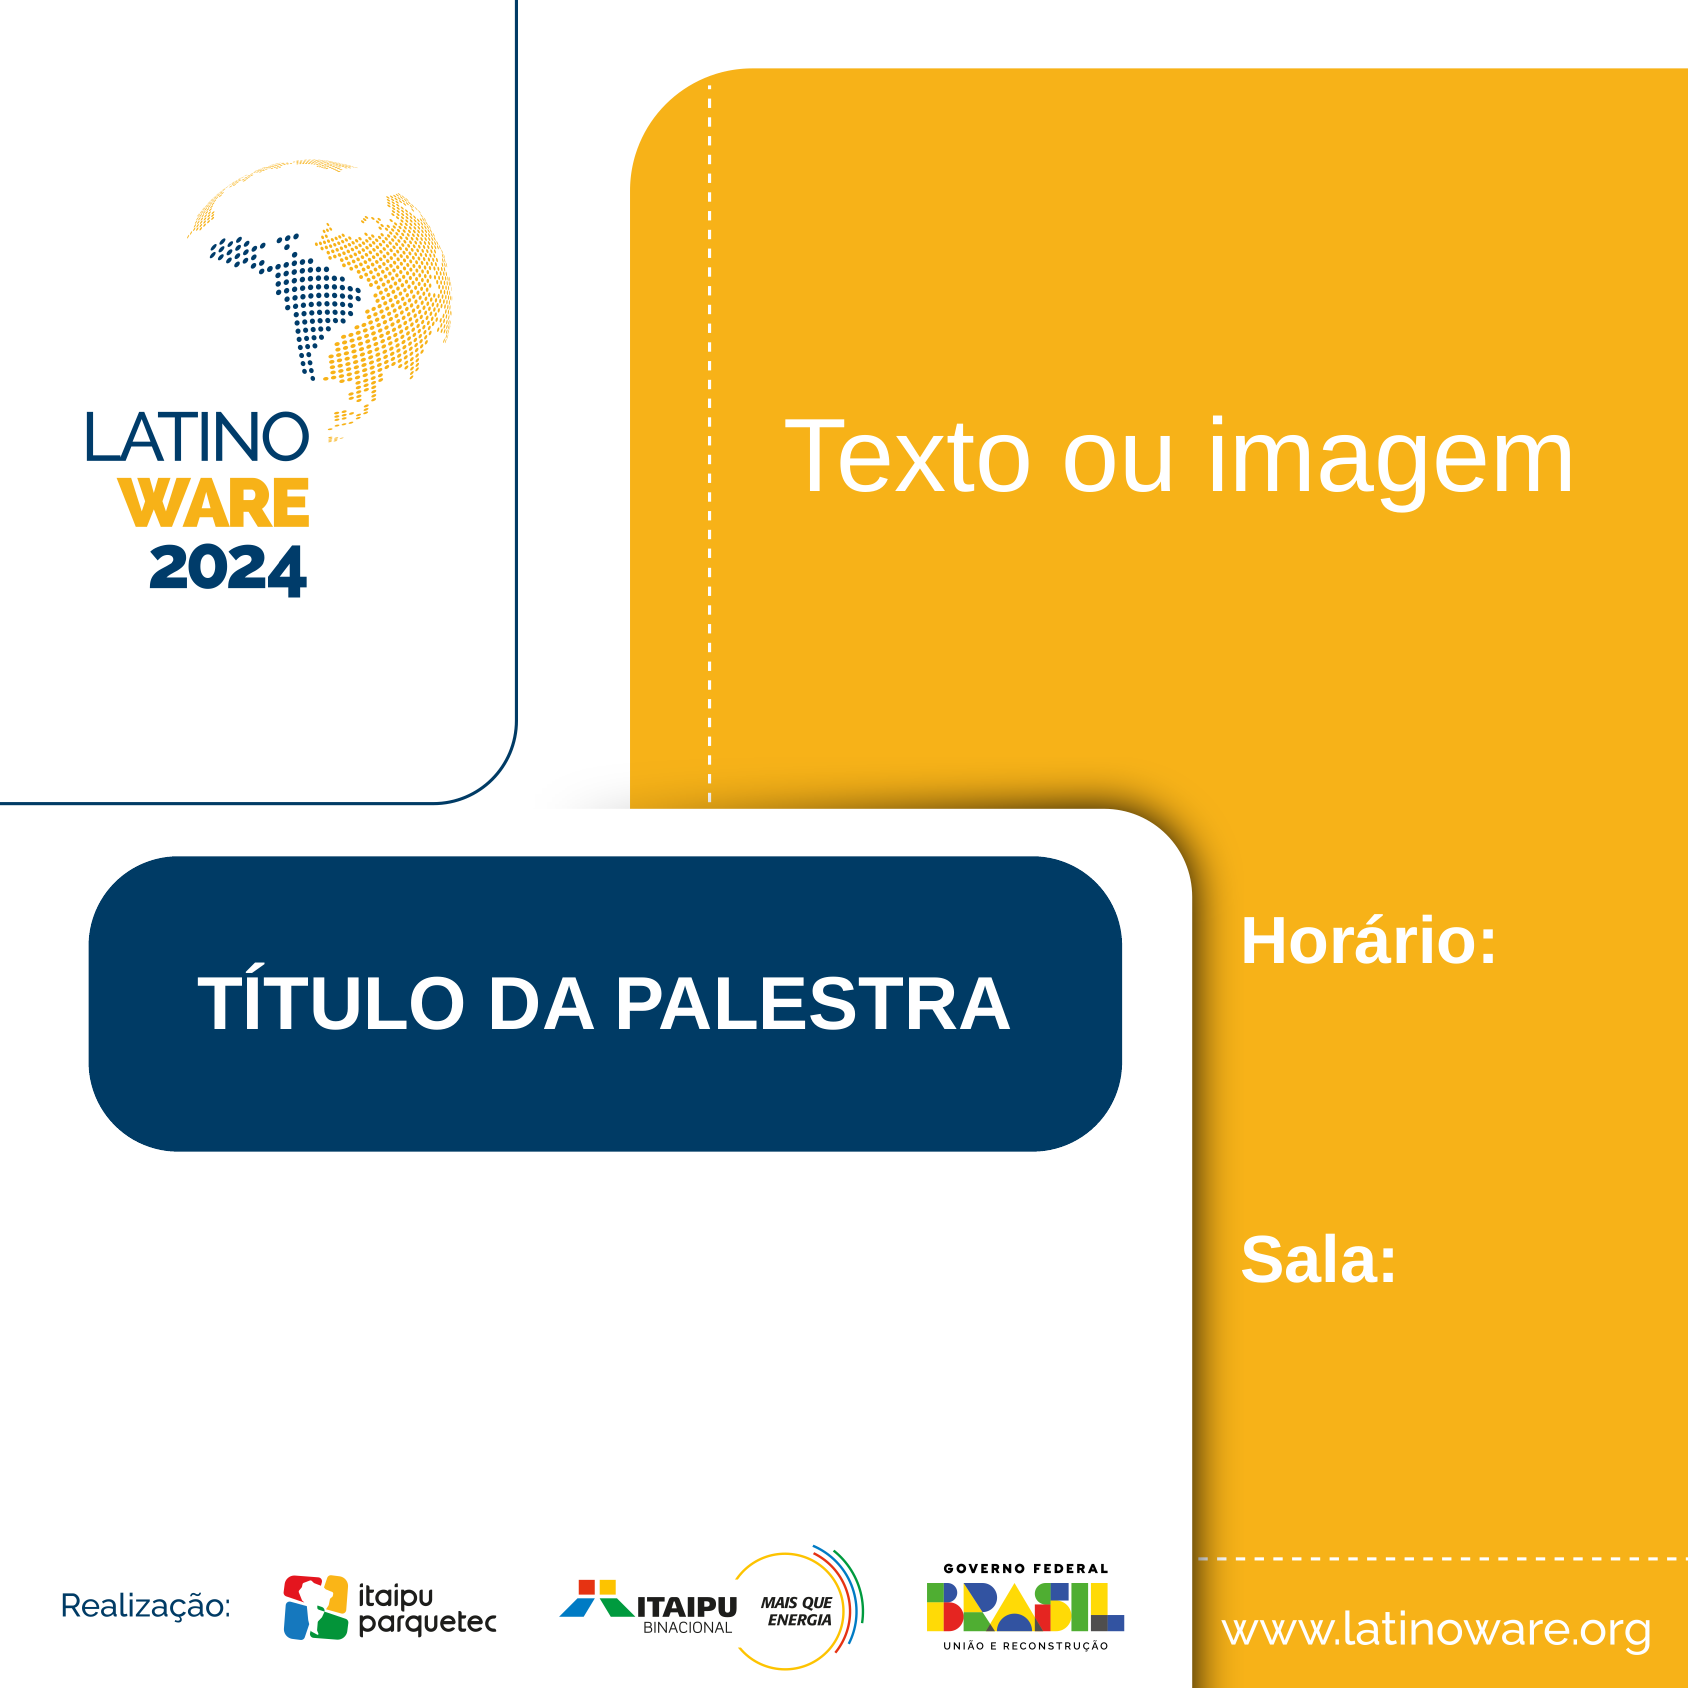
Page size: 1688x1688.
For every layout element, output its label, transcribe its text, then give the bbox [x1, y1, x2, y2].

text_box TÍTULO DA PALESTRA [88, 856, 1123, 1152]
title Texto ou imagem [767, 147, 1595, 763]
text_box Sala: [1240, 1222, 1625, 1530]
text_box Horário: [1240, 903, 1625, 1211]
picture [0, 0, 1688, 1688]
